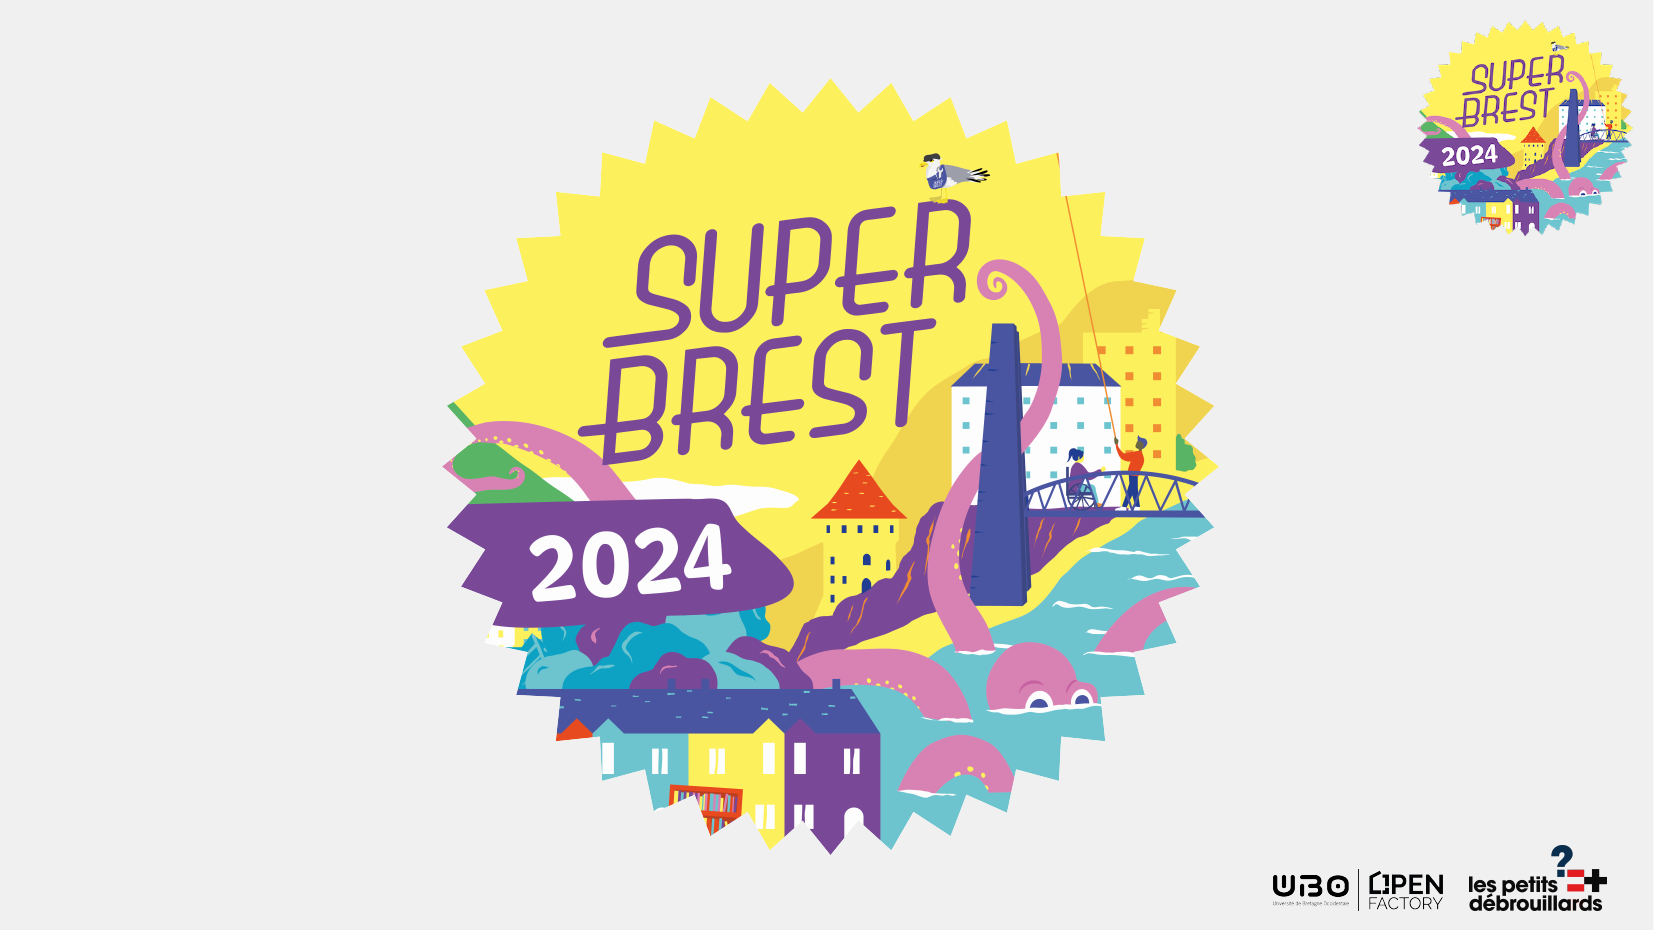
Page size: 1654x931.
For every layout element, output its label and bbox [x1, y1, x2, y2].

picture [365, 1, 1443, 931]
picture [1396, 0, 1654, 257]
picture [1469, 845, 1607, 911]
